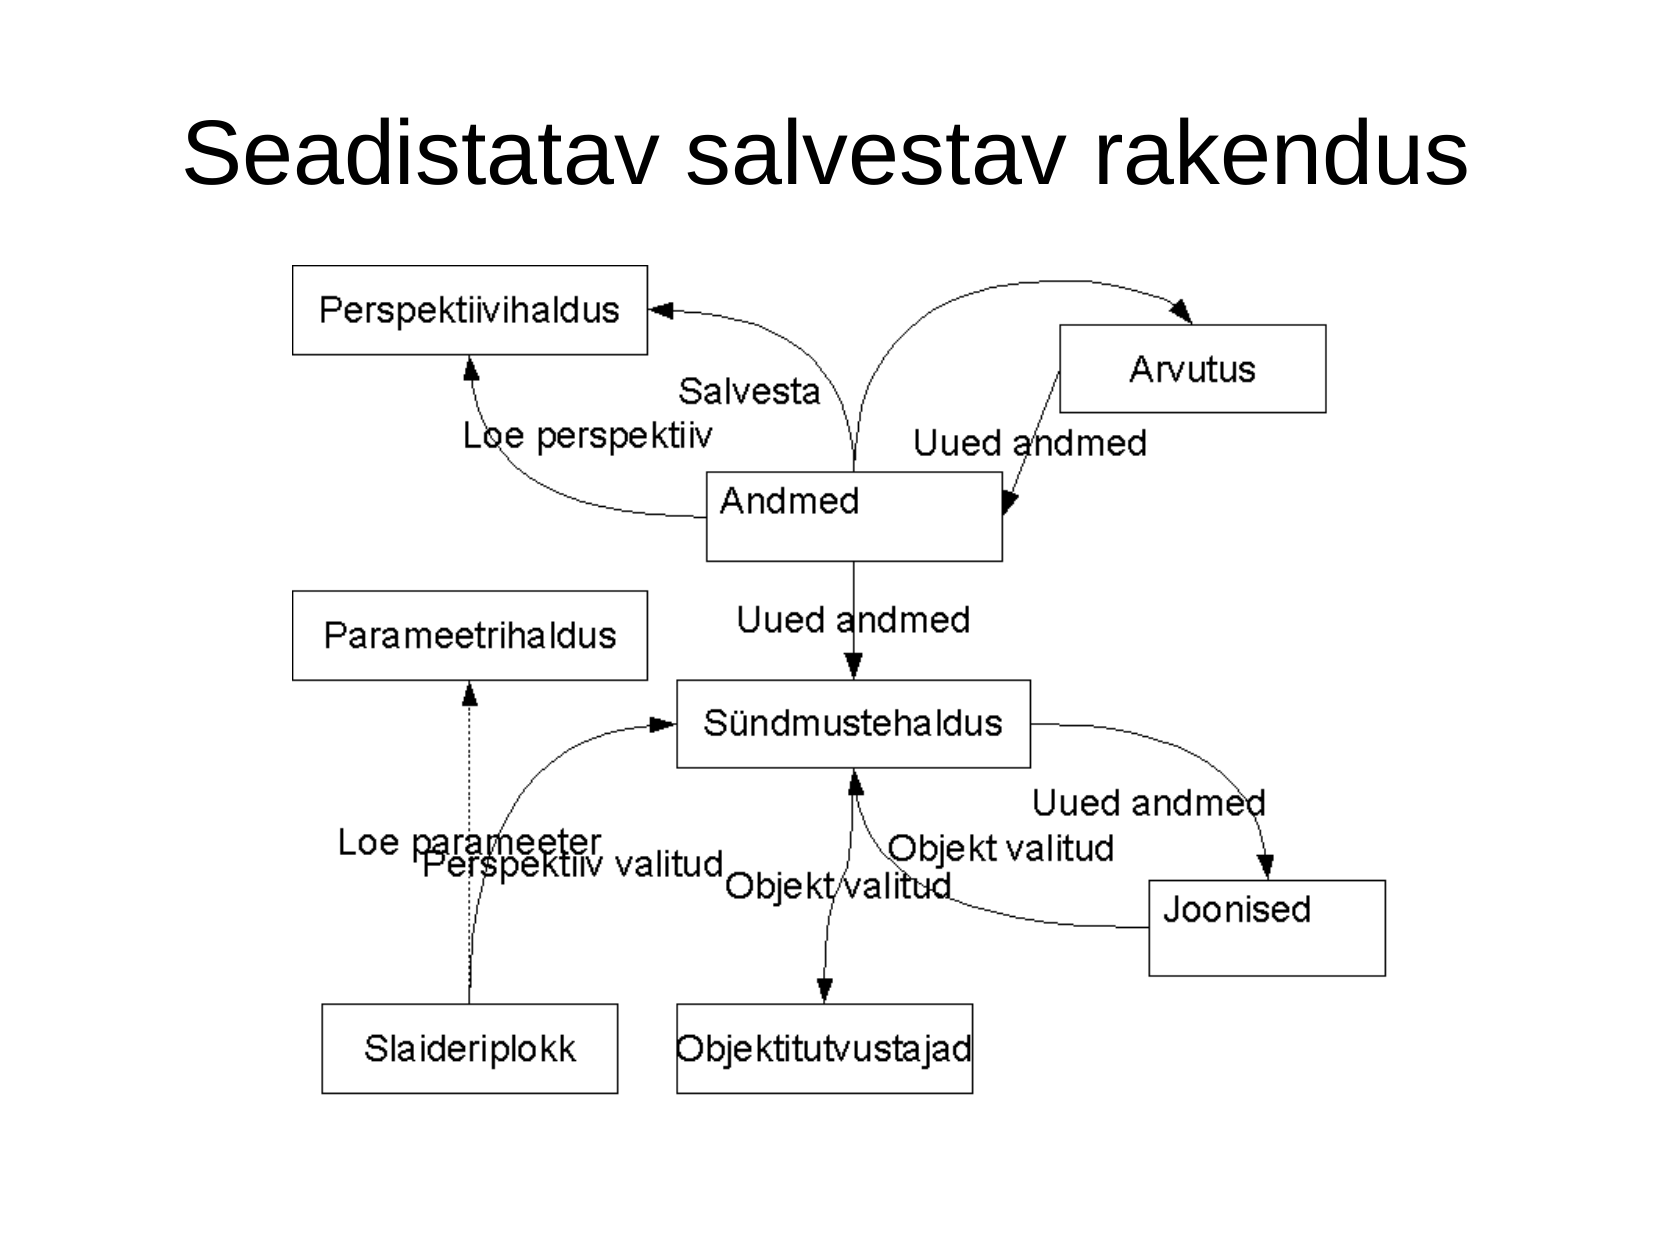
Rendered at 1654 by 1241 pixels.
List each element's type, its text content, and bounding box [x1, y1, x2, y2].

title Seadistatav salvestav rakendus [82, 56, 1571, 250]
picture [292, 265, 1388, 1096]
